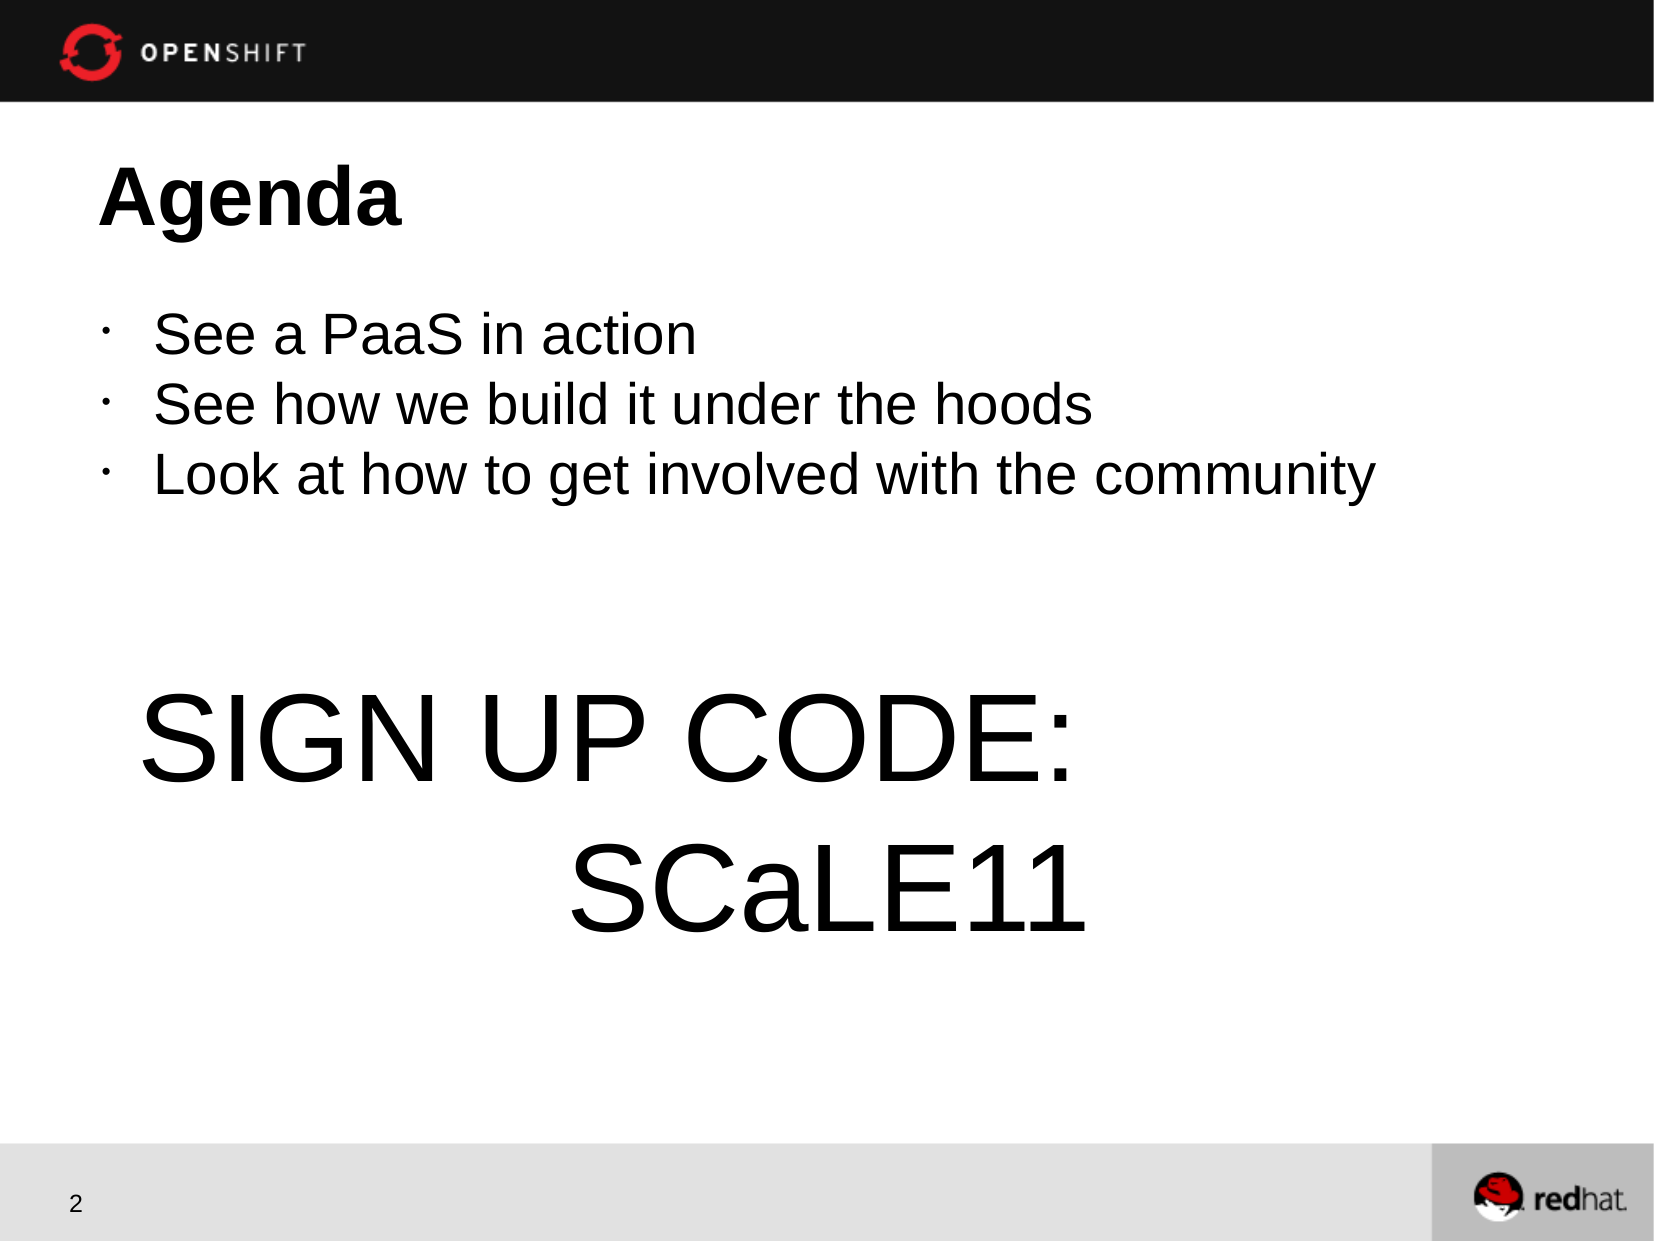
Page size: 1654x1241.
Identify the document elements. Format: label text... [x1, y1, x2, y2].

text_box Agenda [82, 143, 1571, 331]
picture [0, 0, 1654, 1241]
text_box See a PaaS in action See how we build it under the hoods Look at how to get involved with the community SIGN UP CODE: SCaLE11 [86, 288, 1571, 1002]
